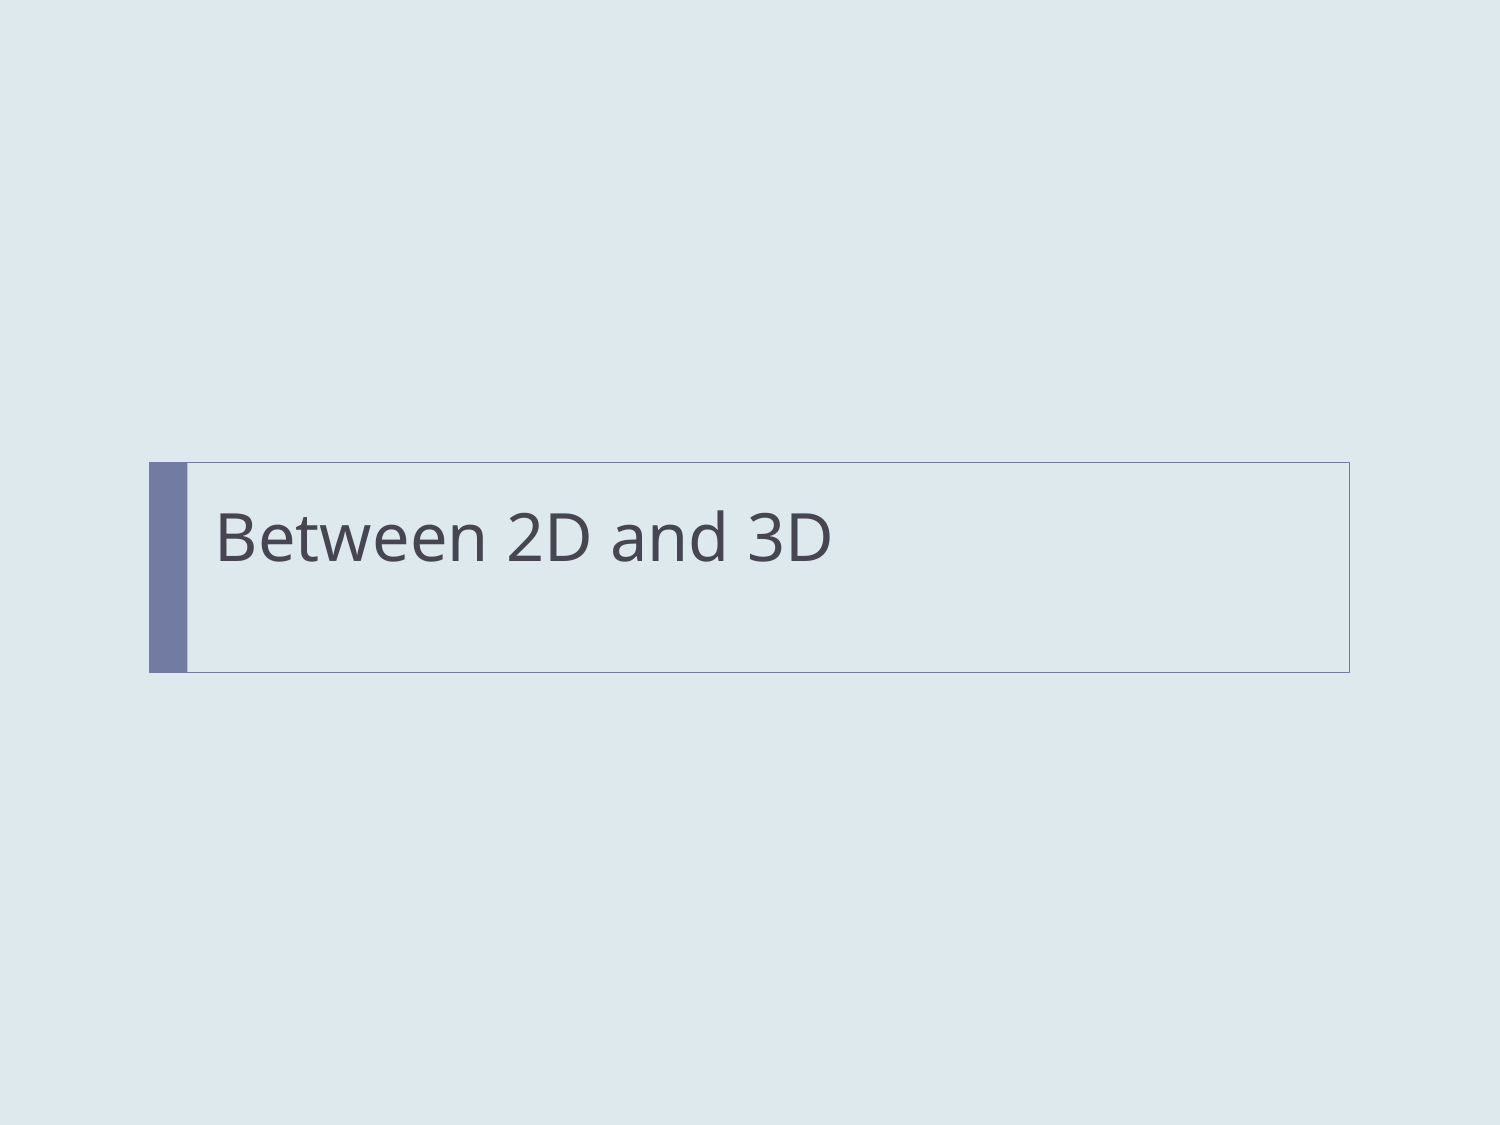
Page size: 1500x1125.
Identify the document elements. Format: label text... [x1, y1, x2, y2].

title Between 2D and 3D [200, 487, 1325, 663]
